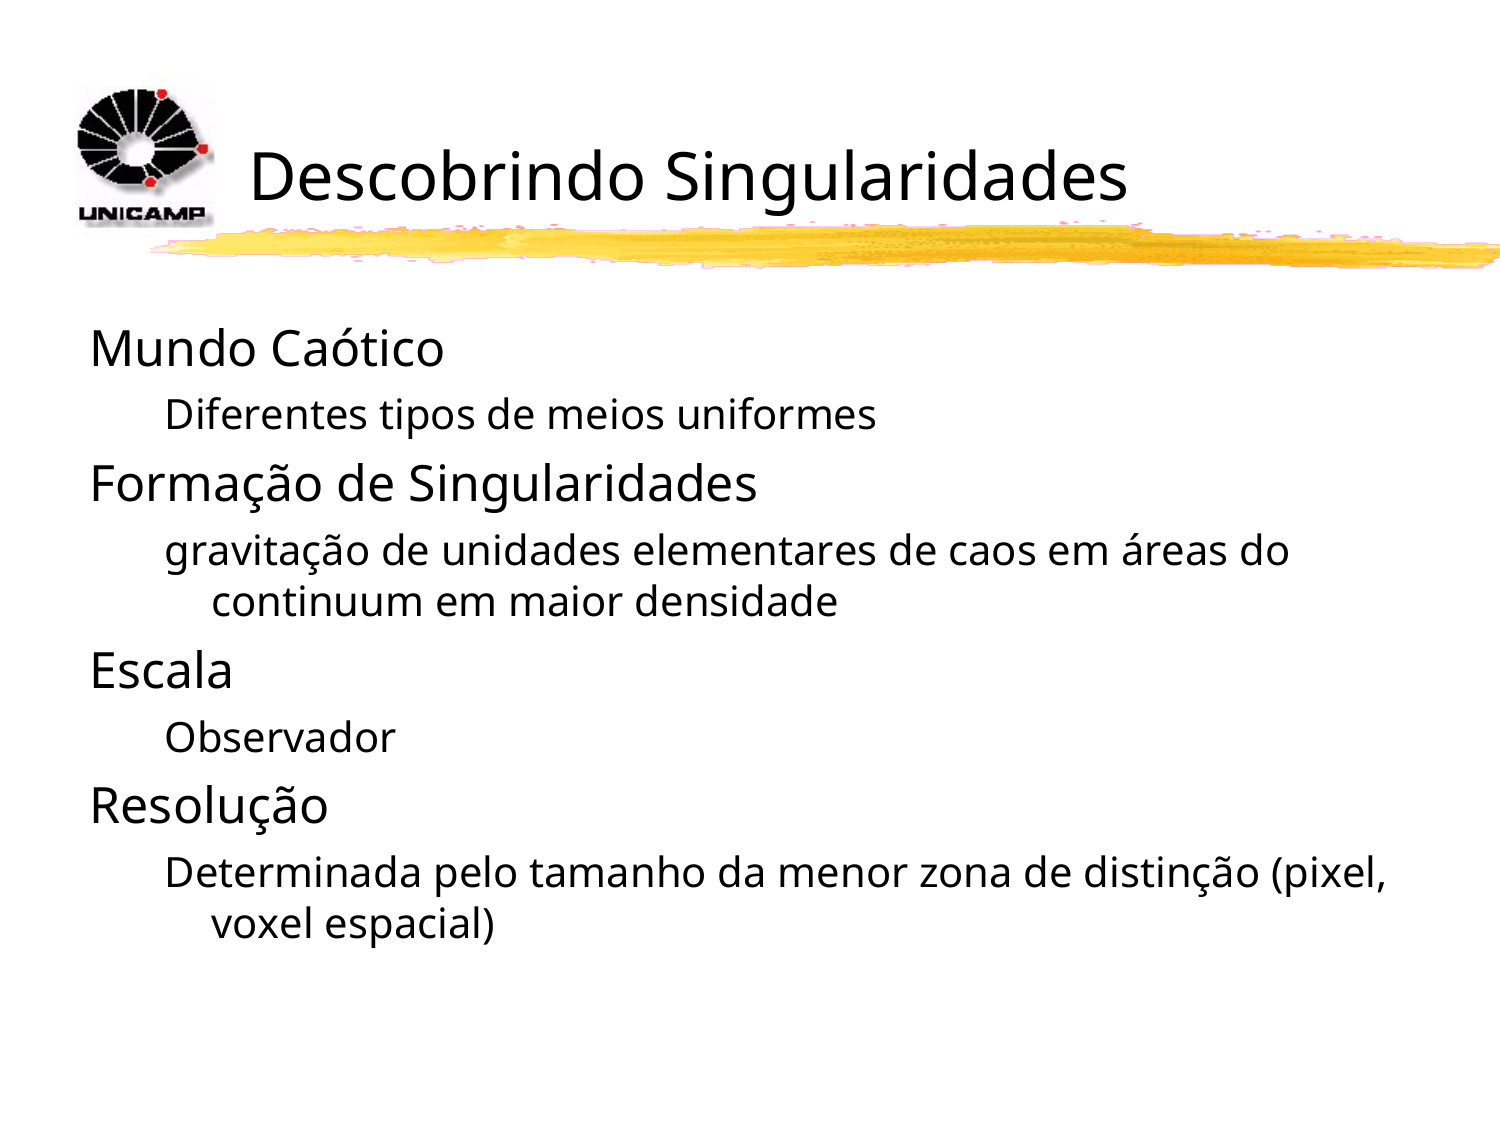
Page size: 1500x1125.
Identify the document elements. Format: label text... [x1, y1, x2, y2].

title Descobrindo Singularidades [233, 37, 1434, 225]
list Mundo Caótico Diferentes tipos de meios uniformes Formação de Singularidades gravitação de unidades elementares de caos em áreas do continuum em maior densidade Escala Observador Resolução Determinada pelo tamanho da menor zona de distinção (pixel, voxel espacial) [74, 309, 1417, 994]
picture [75, 74, 1500, 279]
